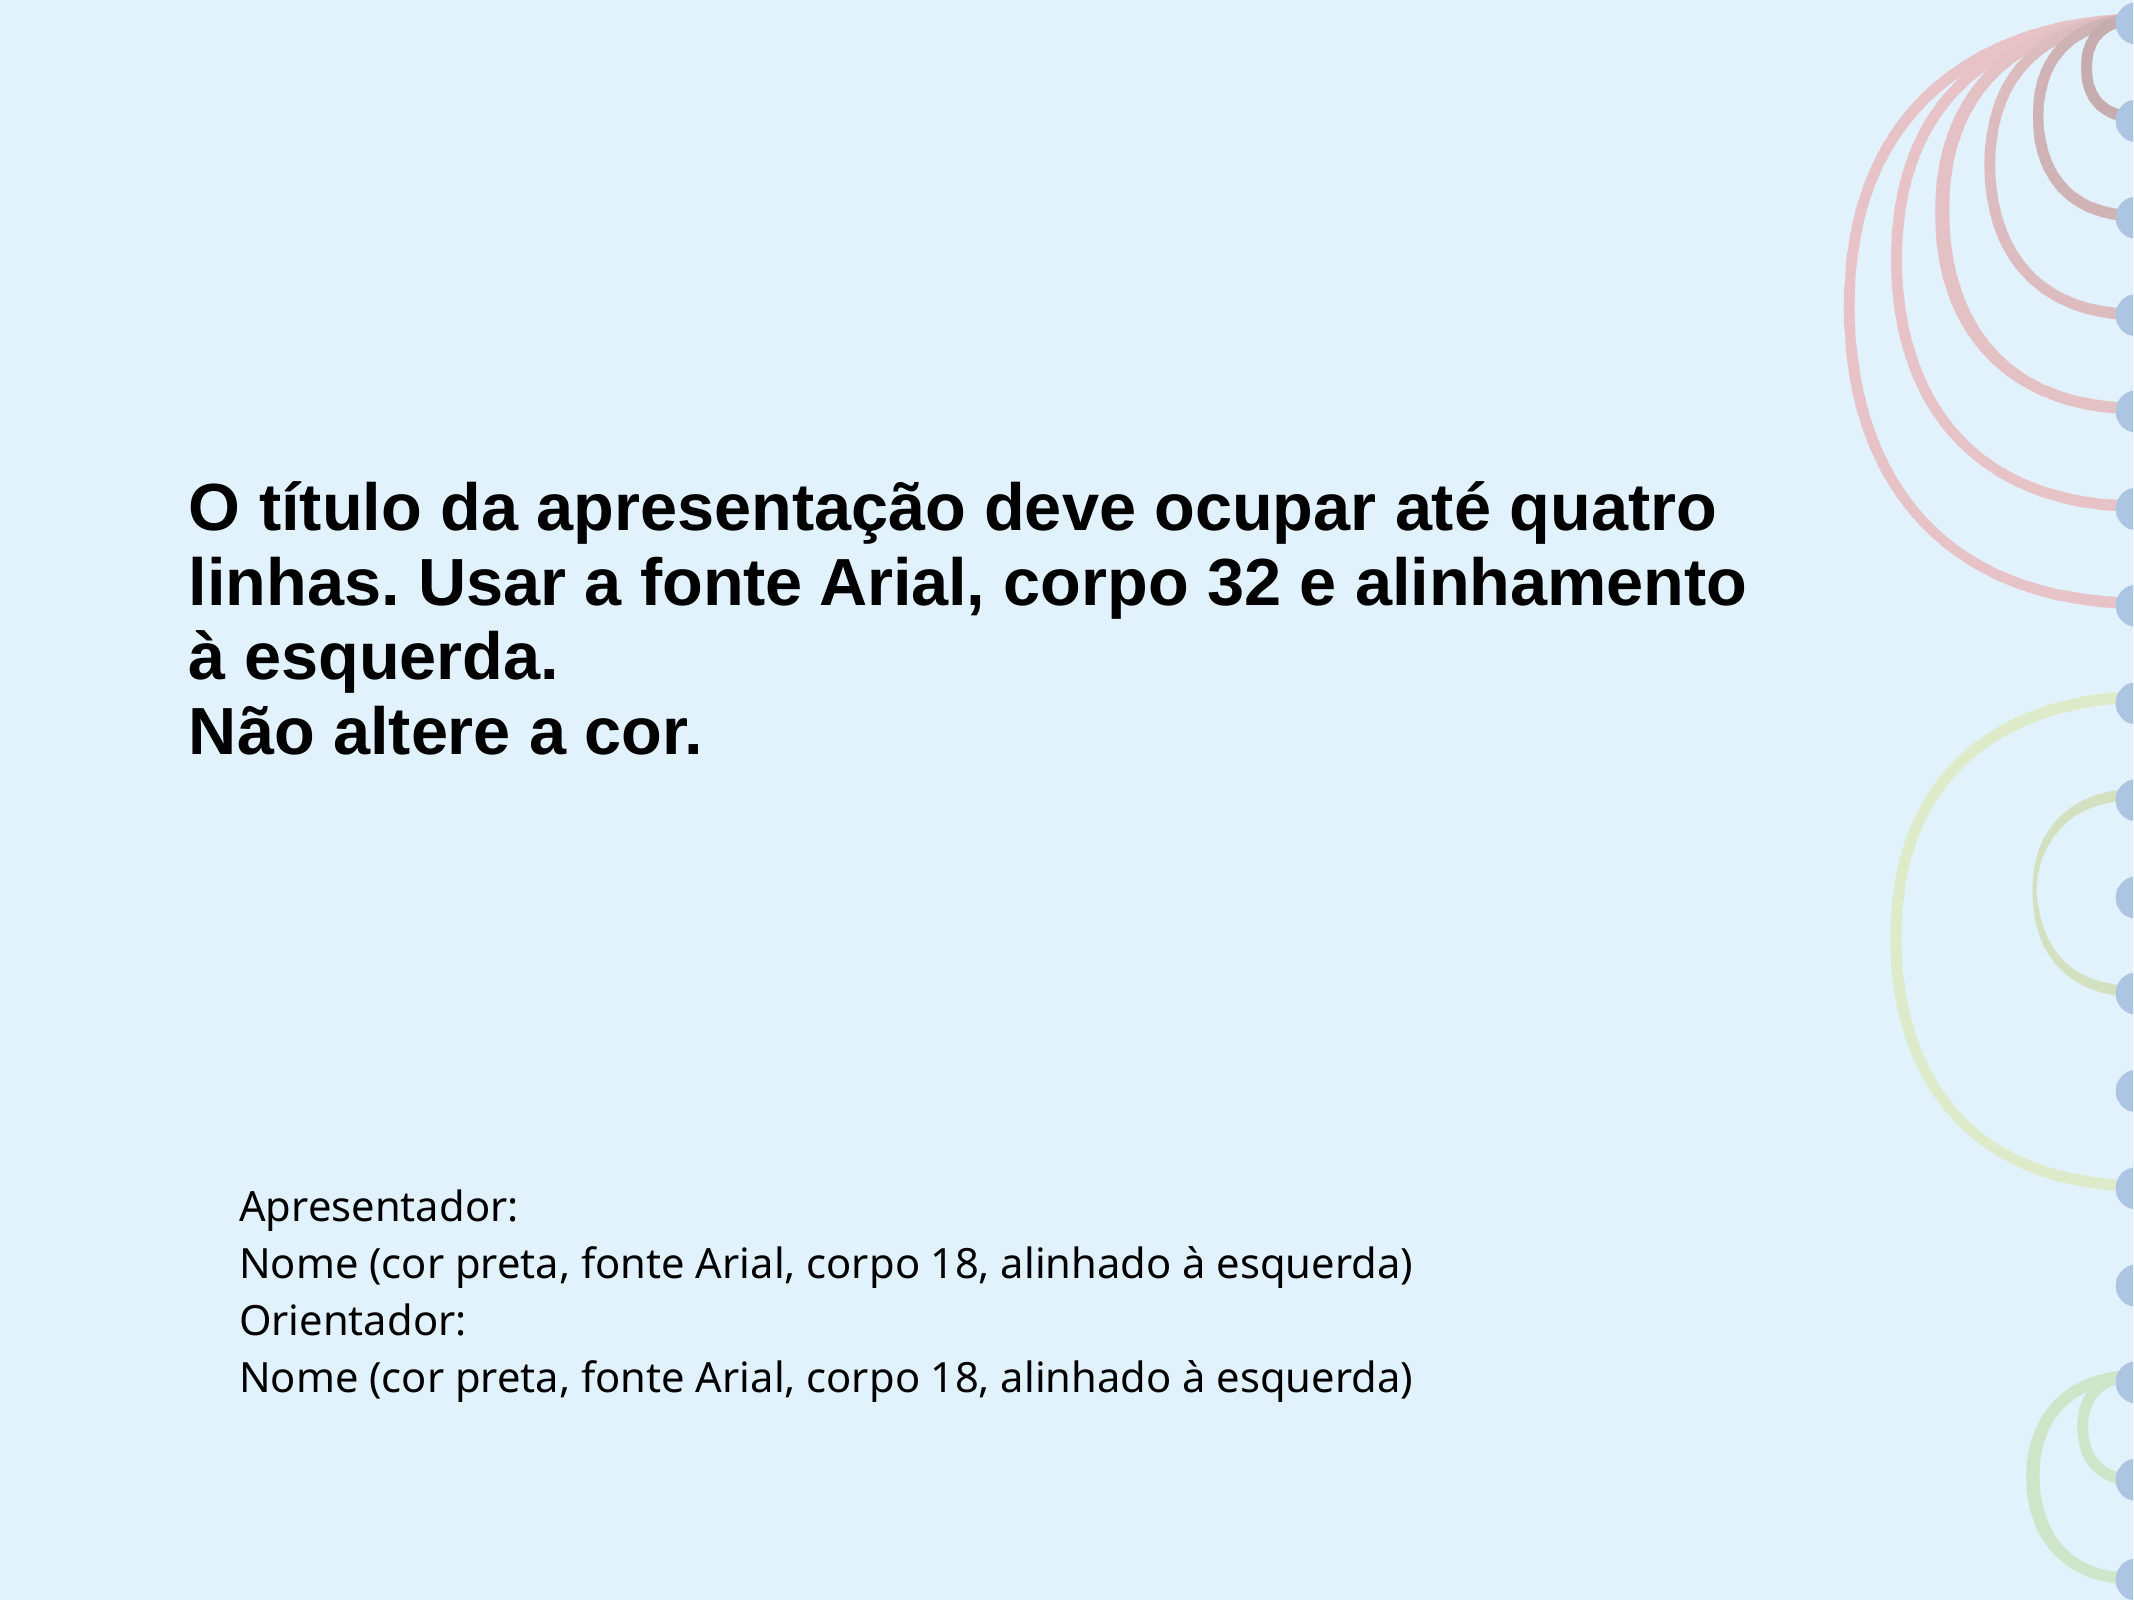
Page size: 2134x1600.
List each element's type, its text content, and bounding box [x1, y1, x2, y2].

text_box Apresentador: Nome (cor preta, fonte Arial, corpo 18, alinhado à esquerda) Orientador: Nome (cor preta, fonte Arial, corpo 18, alinhado à esquerda) [224, 1169, 1979, 1386]
picture [0, 0, 2134, 1600]
title O título da apresentação deve ocupar até quatro linhas. Usar a fonte Arial, corpo 32 e alinhamento à esquerda. Não altere a cor. [188, 470, 1772, 768]
